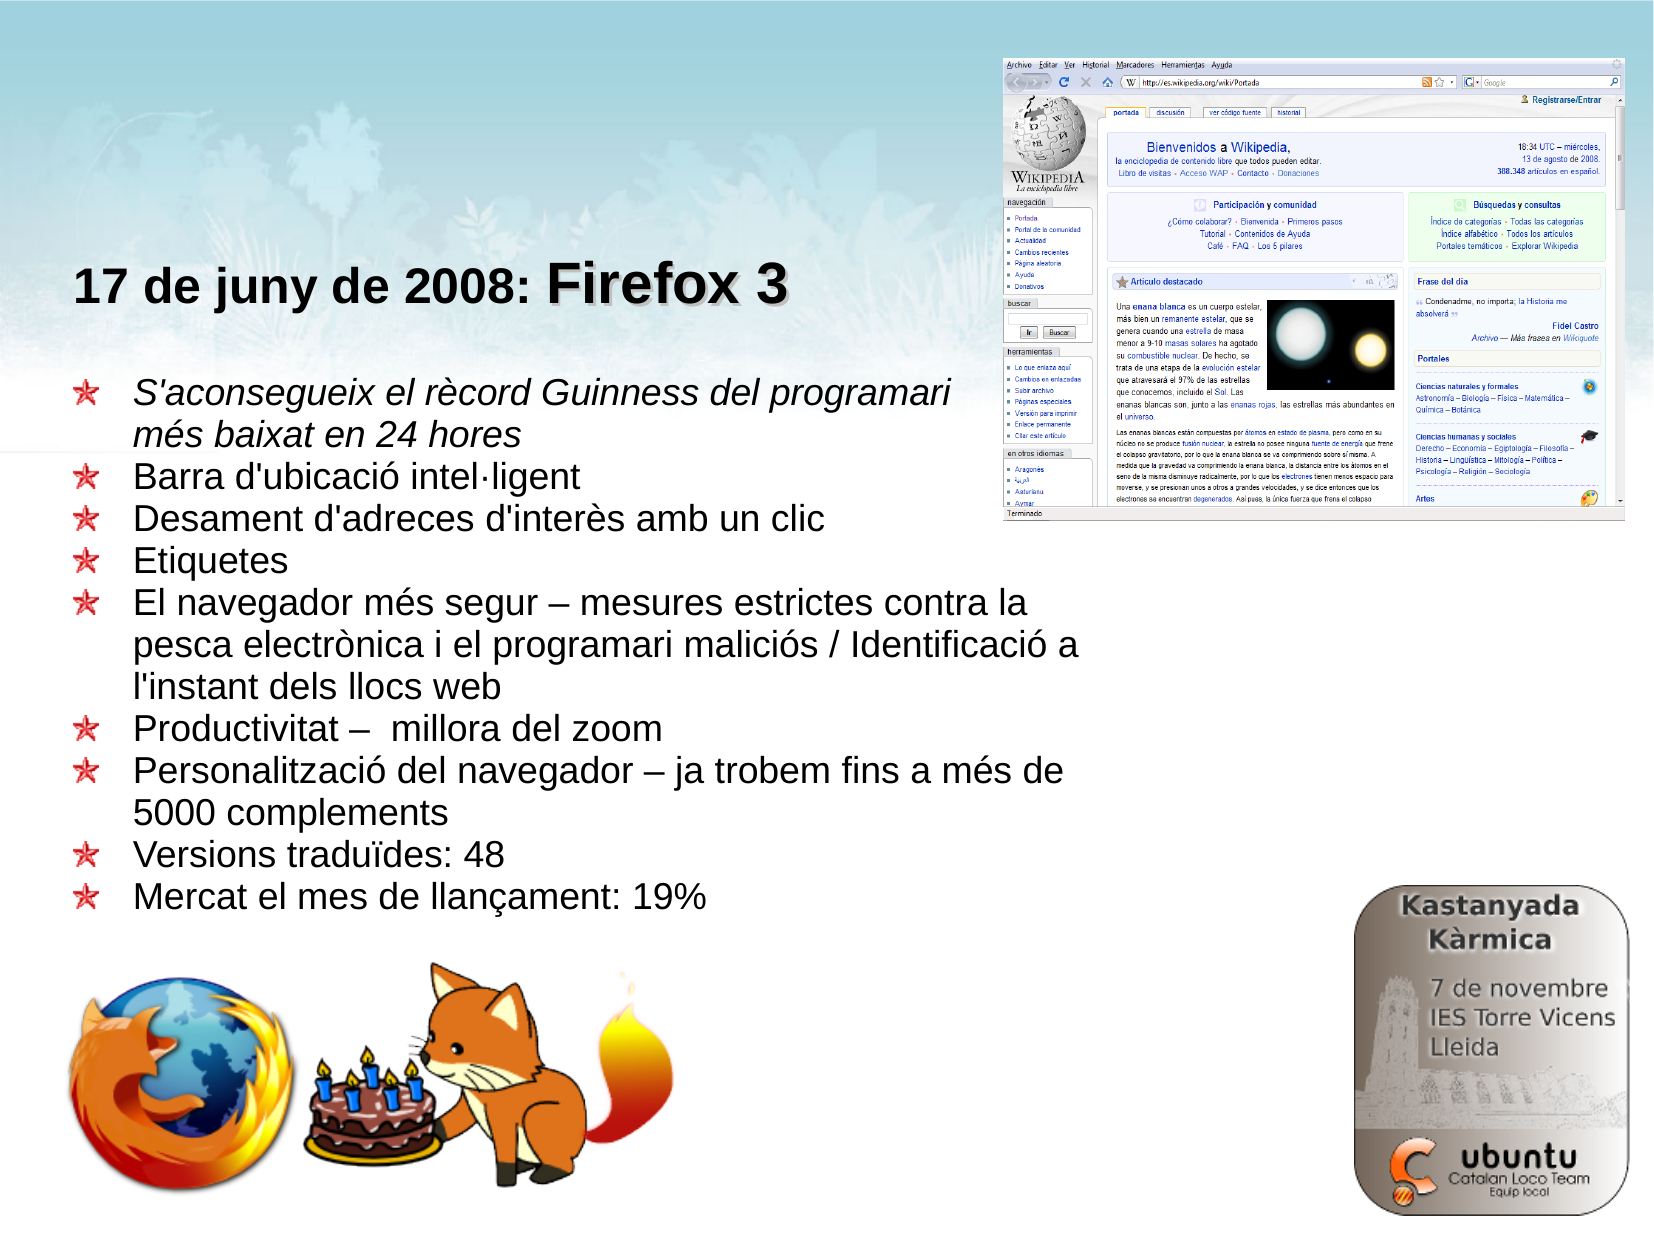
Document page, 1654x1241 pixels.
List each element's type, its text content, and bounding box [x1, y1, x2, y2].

picture [0, 0, 1654, 1240]
text_box 17 de juny de 2008: Firefox 3 S'aconsegueix el rècord Guinness del programari més baixat en 24 hores Barra d'ubicació intel·ligent Desament d'adreces d'interès amb un clic Etiquetes El navegador més segur – mesures estrictes contra la pesca electrònica i el programari maliciós / Identificació a l'instant dels llocs web Productivitat – millora del zoom Personalització del navegador – ja trobem fins a més de 5000 complements Versions traduïdes: 48 Mercat el mes de llançament: 19% [59, 243, 1152, 925]
